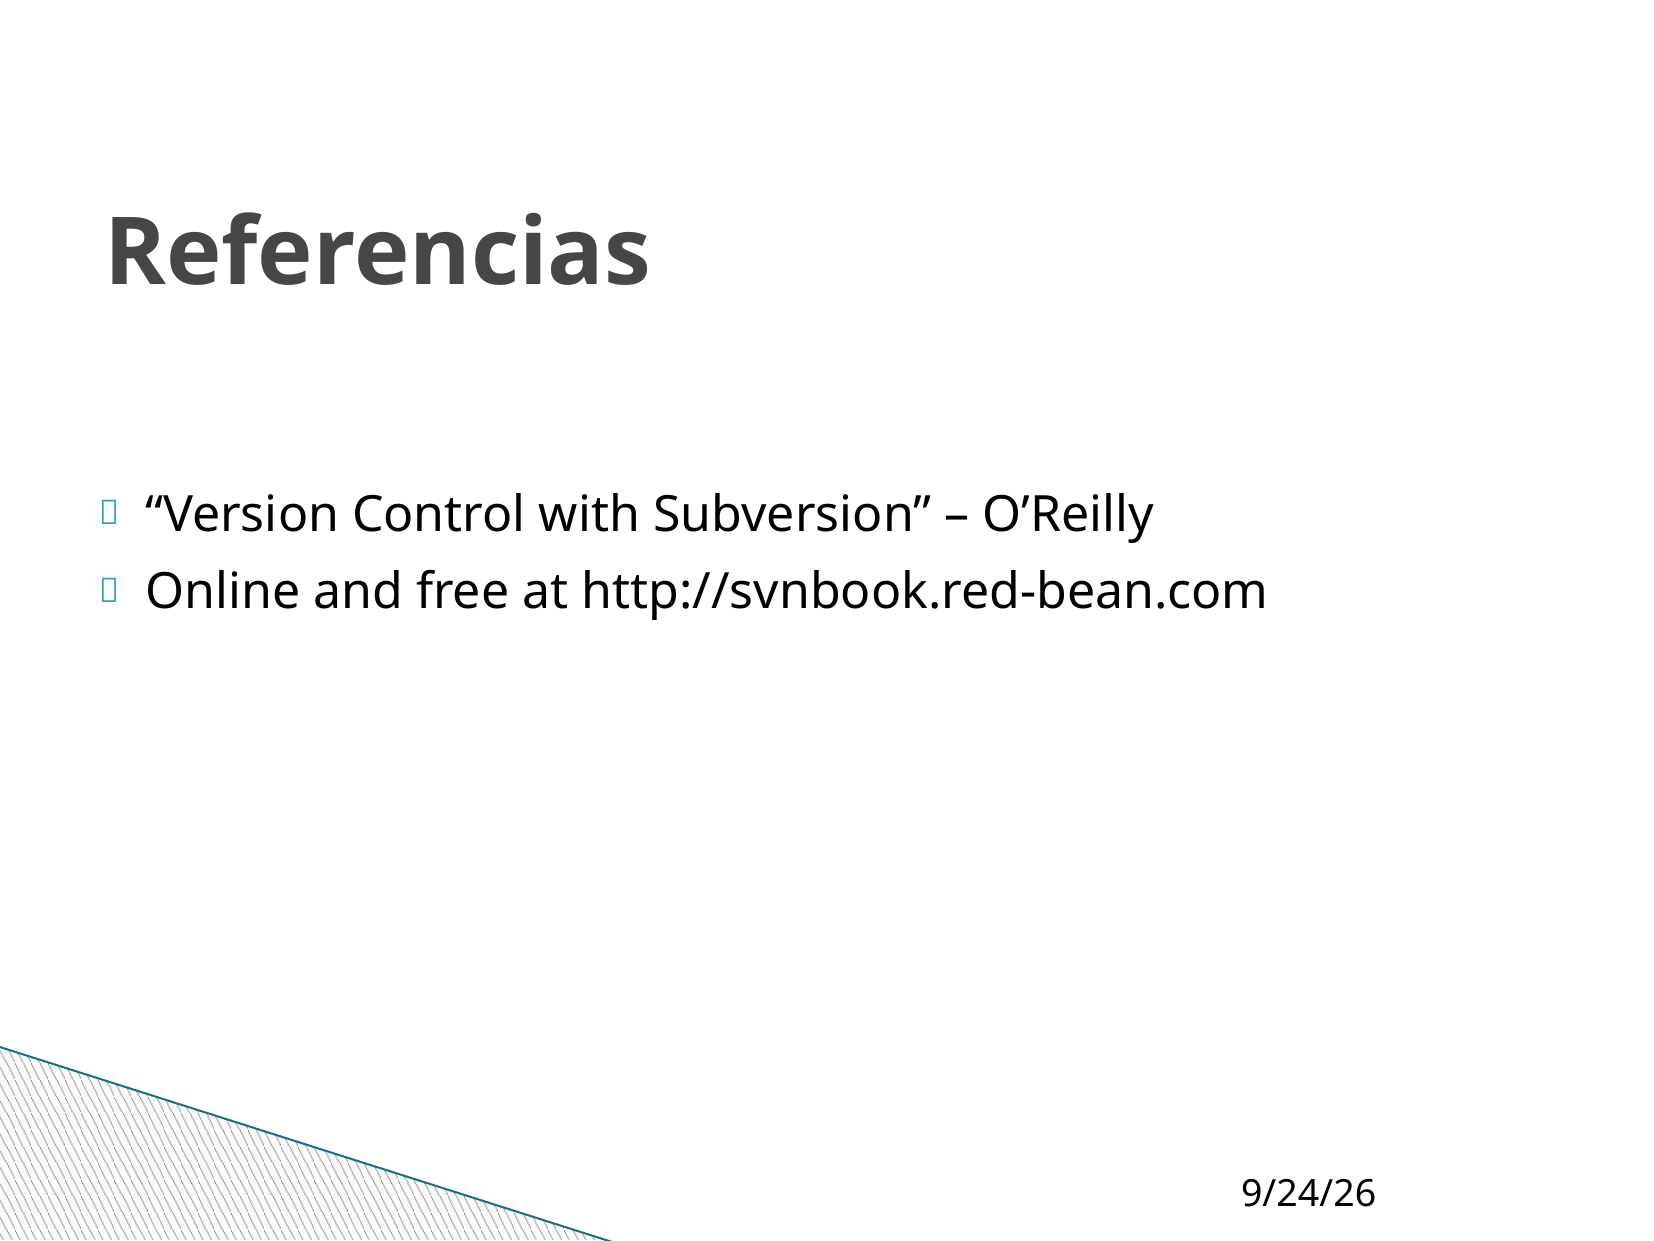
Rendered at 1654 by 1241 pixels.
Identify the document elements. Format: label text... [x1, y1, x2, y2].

picture [0, 1049, 602, 1241]
title Referencias [89, 145, 1578, 352]
list “Version Control with Subversion” – O’Reilly Online and free at http://svnbook.red-bean.com [64, 470, 1553, 873]
